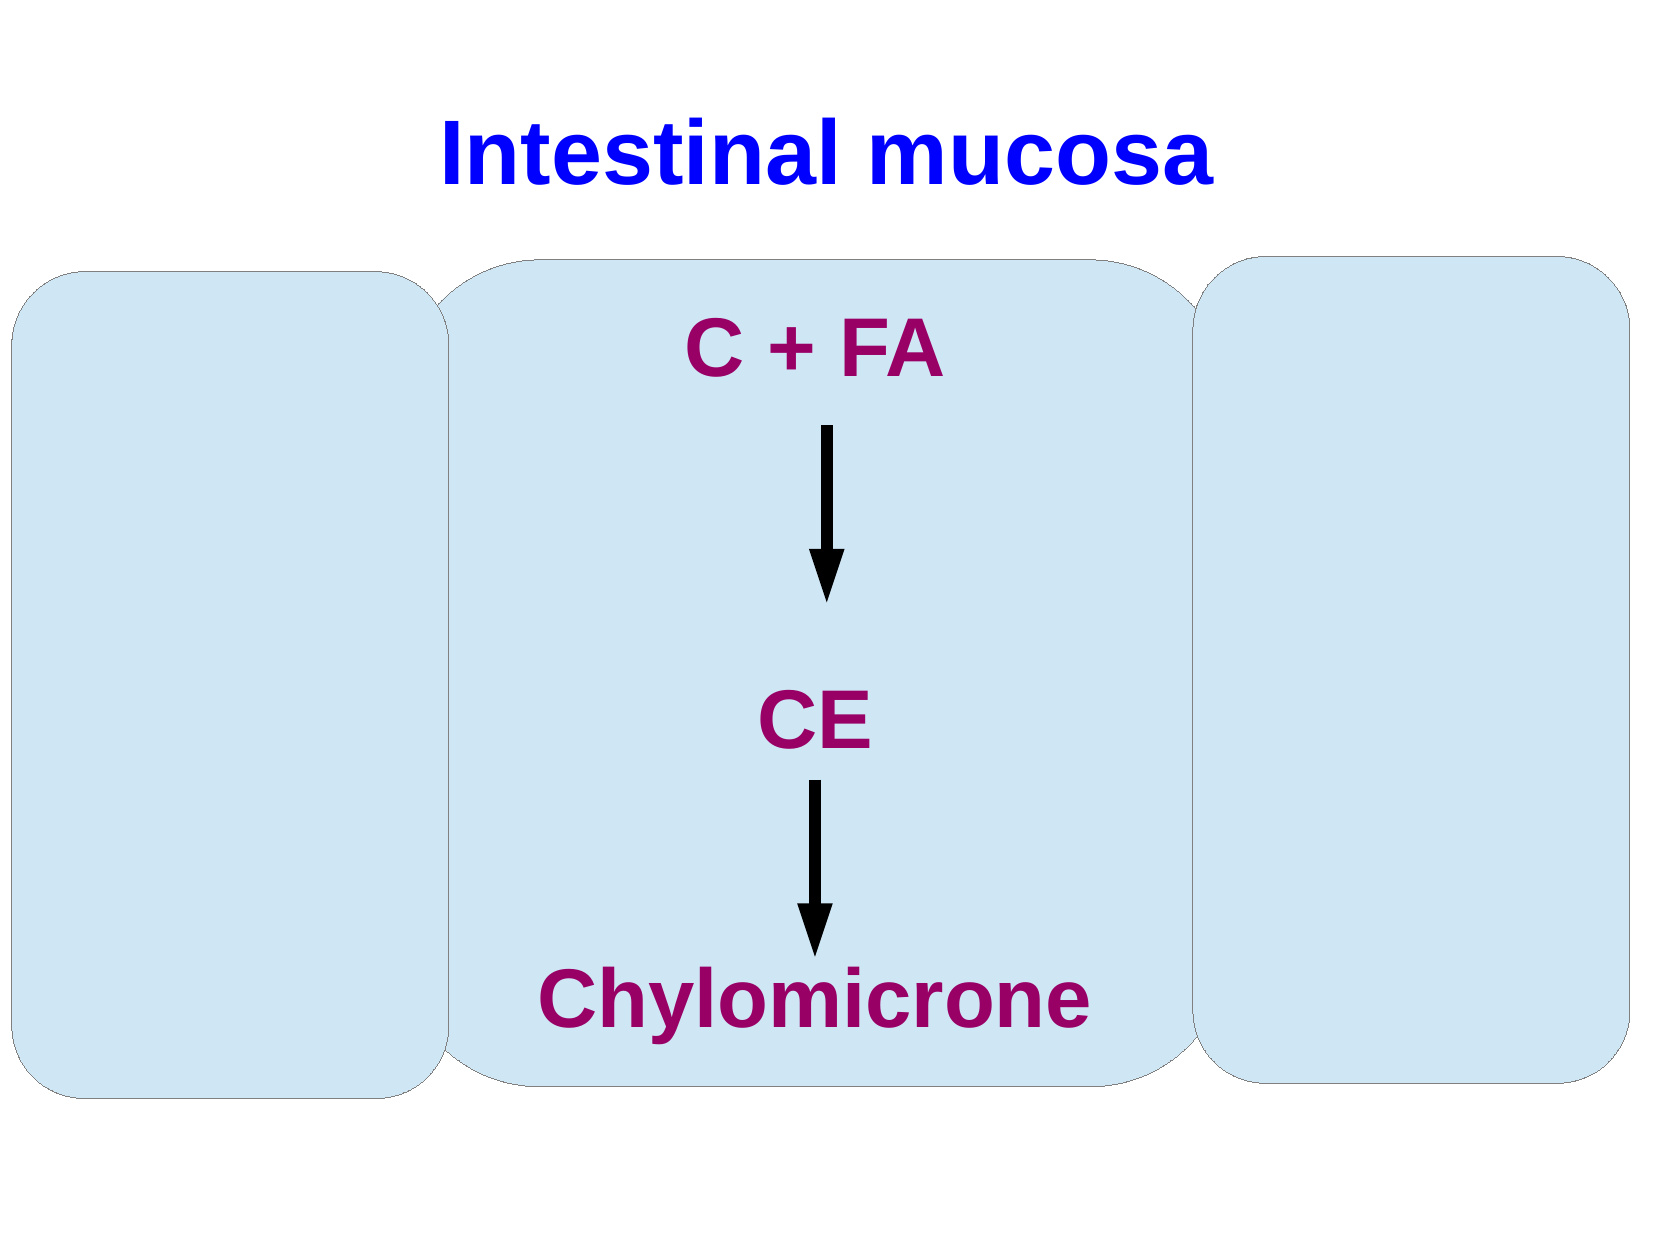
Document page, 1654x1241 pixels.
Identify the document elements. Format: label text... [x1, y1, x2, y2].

text_box [11, 271, 449, 1099]
title Intestinal mucosa [82, 49, 1571, 257]
text_box C + FA CE Chylomicrone [438, 259, 1197, 1087]
text_box [1192, 256, 1630, 1084]
